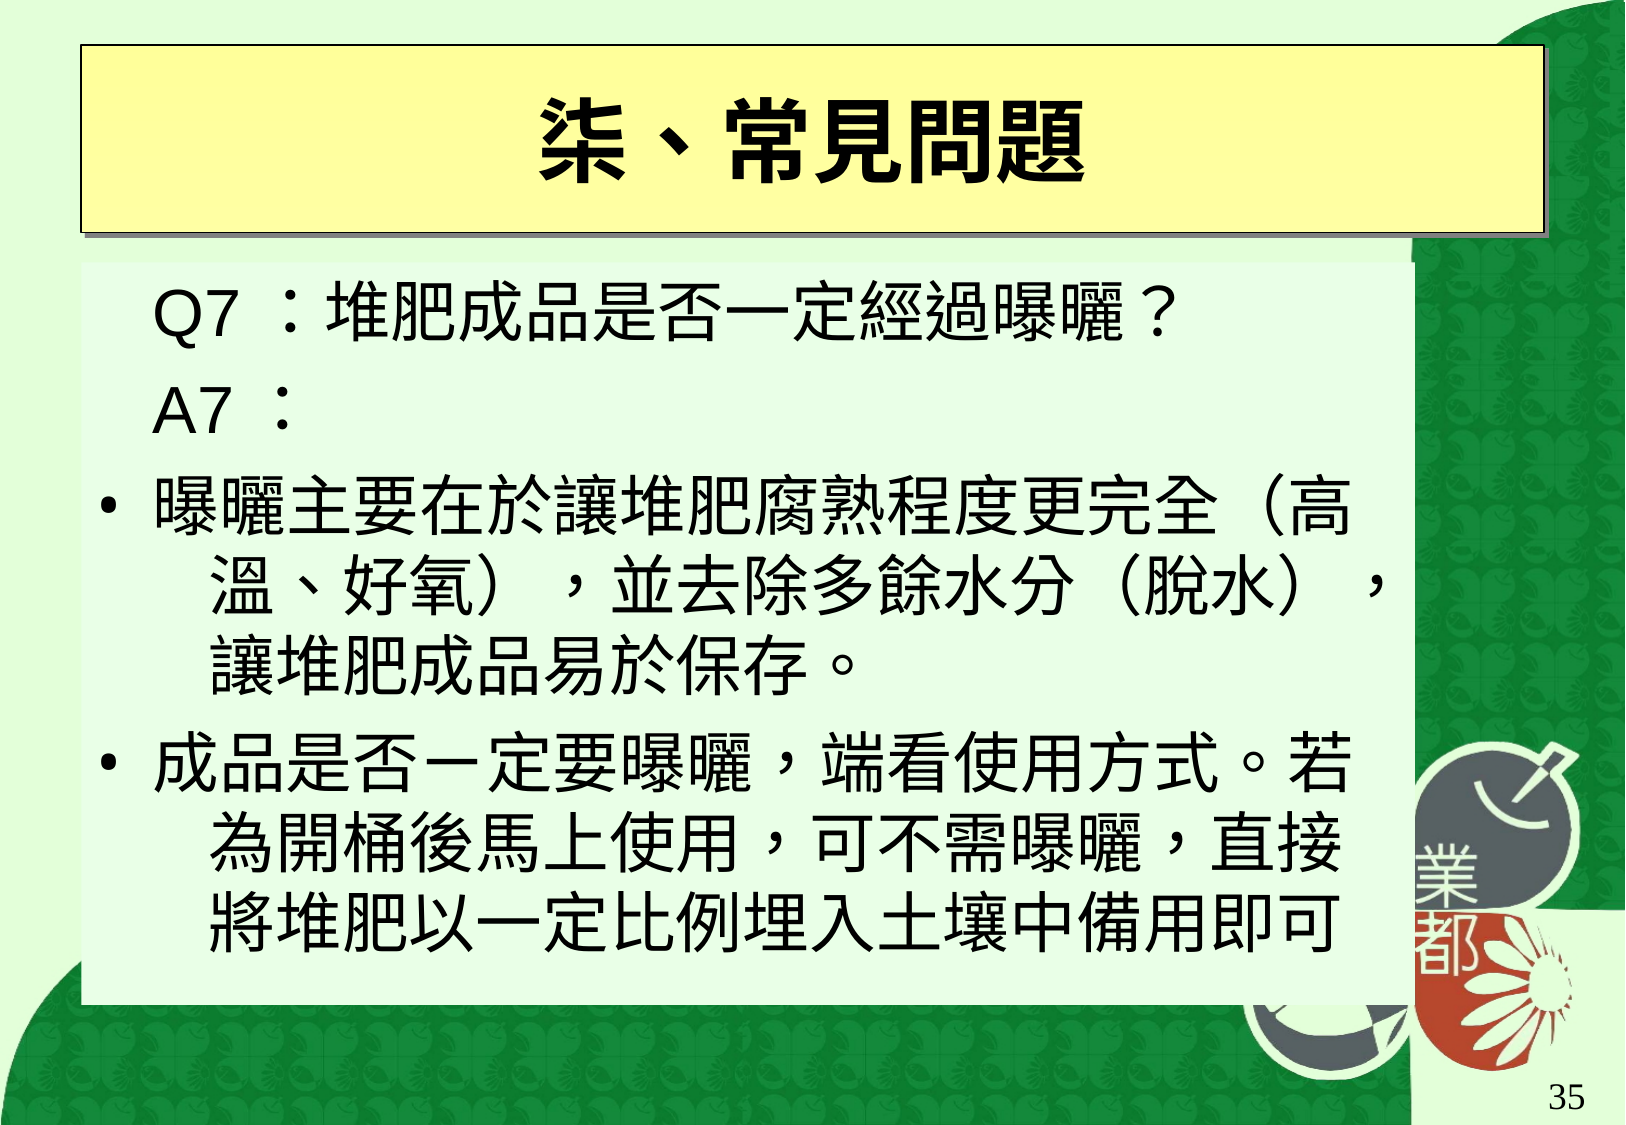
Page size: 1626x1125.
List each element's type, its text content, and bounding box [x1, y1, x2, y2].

title 柒、常見問題 [81, 45, 1544, 233]
text_box 35 [1533, 1064, 1625, 1125]
list Q7：堆肥成品是否一定經過曝曬？ A7： 曝曬主要在於讓堆肥腐熟程度更完全（高溫、好氧），並去除多餘水分（脫水），讓堆肥成品易於保存。 成品是否ㄧ定要曝曬，端看使用方式。若為開桶後馬上使用，可不需曝曬，直接將堆肥以一定比例埋入土壤中備用即可 [81, 262, 1415, 1005]
